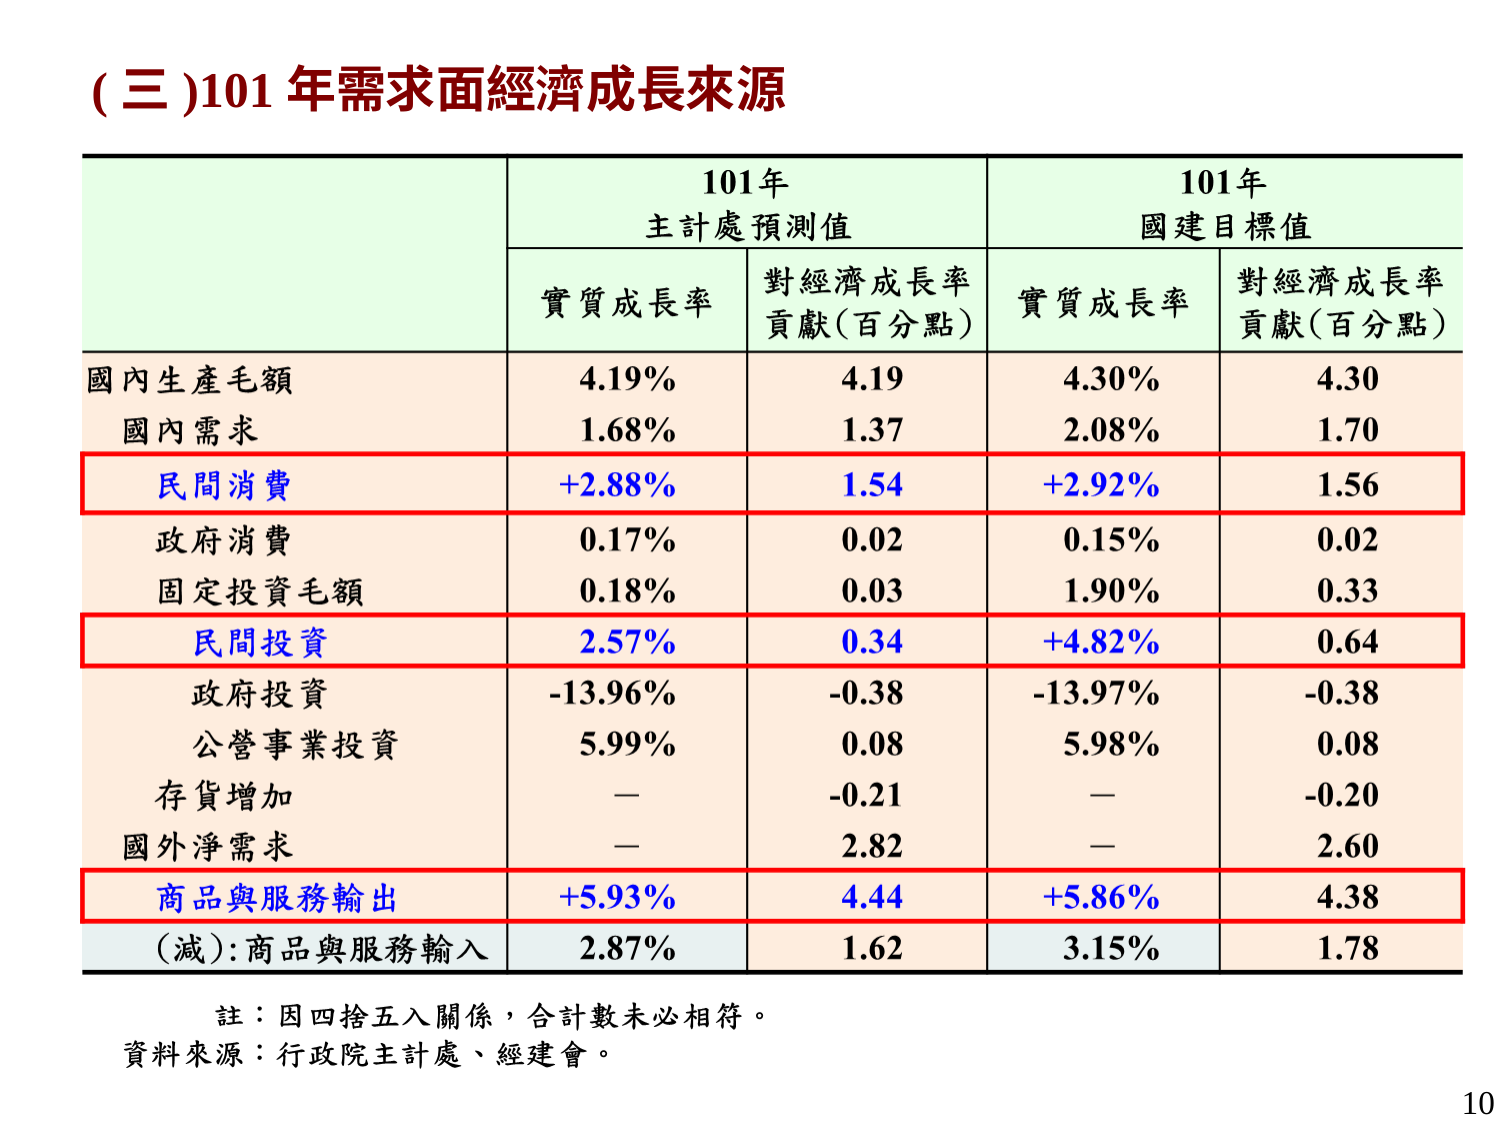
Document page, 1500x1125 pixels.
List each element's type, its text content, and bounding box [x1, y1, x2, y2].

text_box <編號> [1446, 1062, 1500, 1125]
text_box (三)101年需求面經濟成長來源 [76, 32, 916, 125]
picture [61, 149, 1468, 1089]
